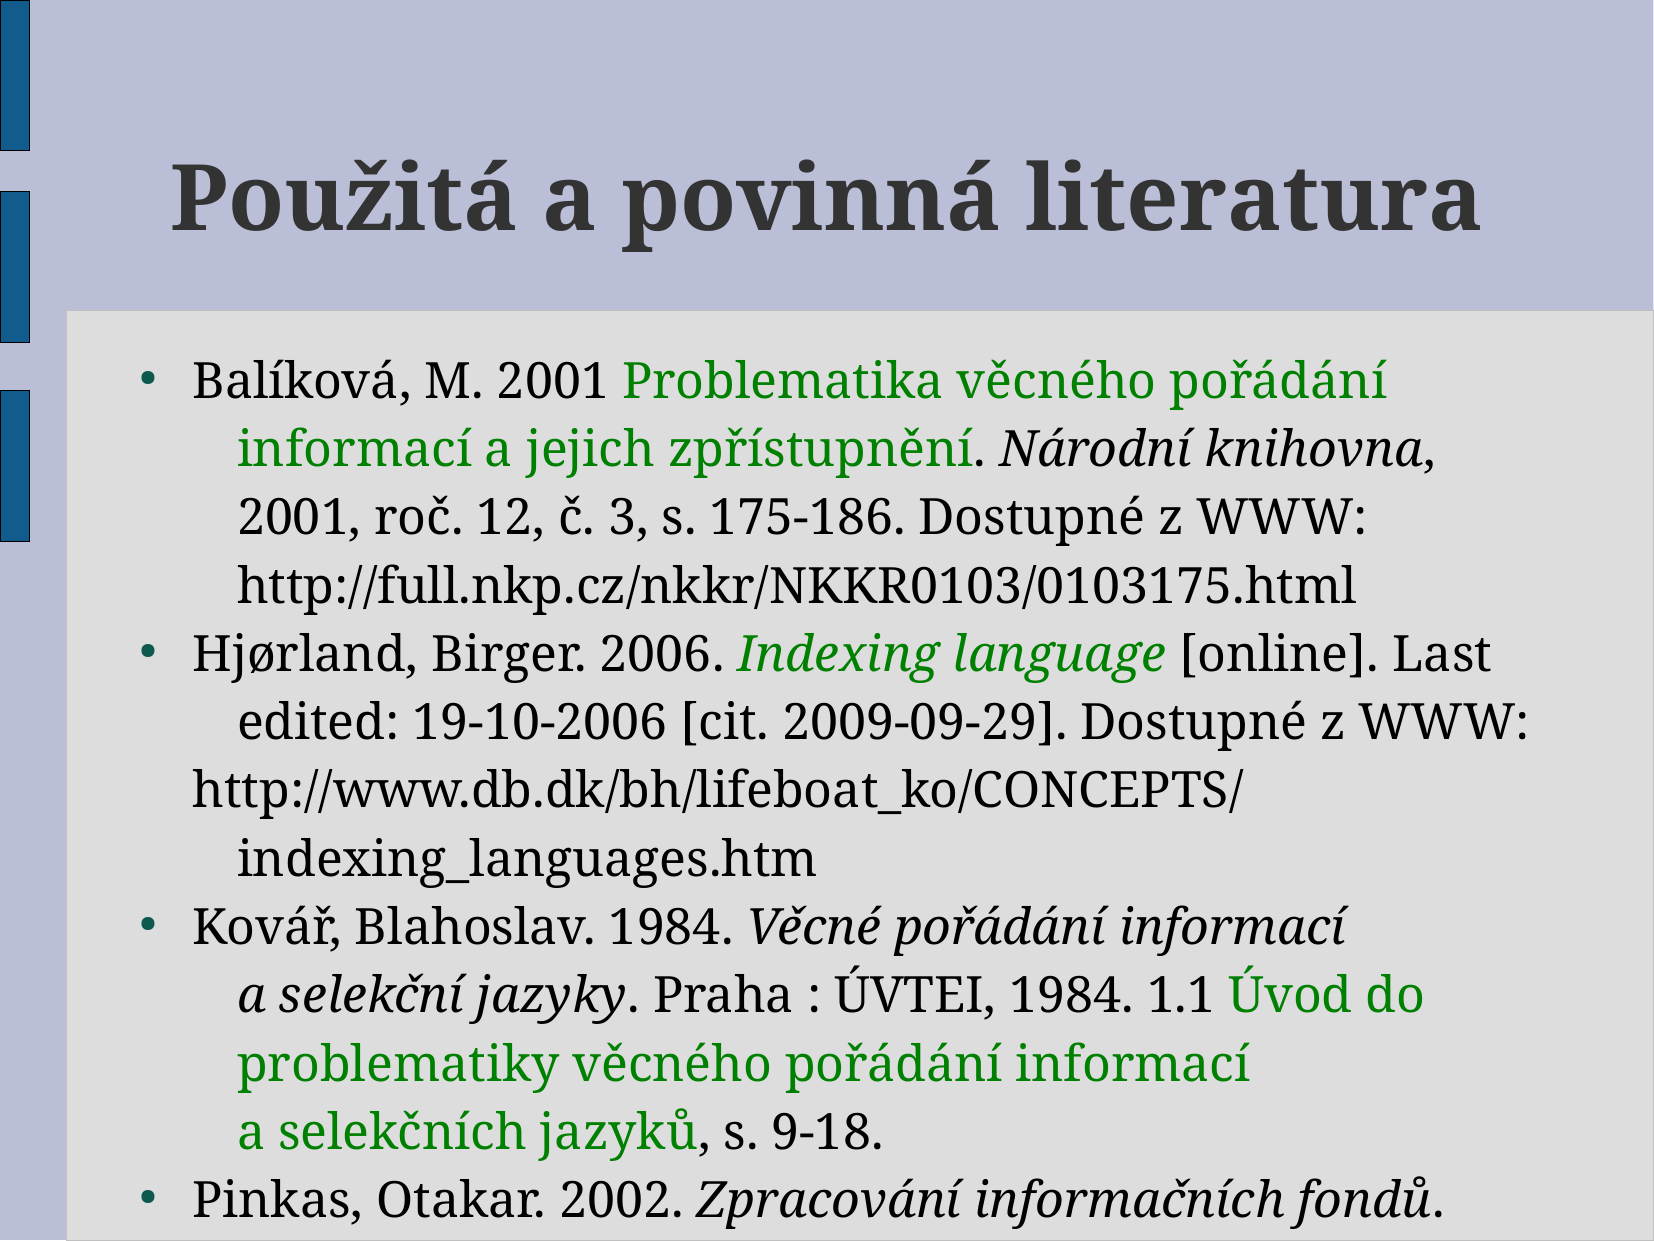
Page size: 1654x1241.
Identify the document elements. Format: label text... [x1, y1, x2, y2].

title Použitá a povinná literatura [121, 98, 1534, 291]
list Balíková, M. 2001 Problematika věcného pořádání informací a jejich zpřístupnění. Národní knihovna, 2001, roč. 12, č. 3, s. 175-186. Dostupné z WWW: http://full.nkp.cz/nkkr/NKKR0103/0103175.html Hjørland, Birger. 2006. Indexing language [online]. Last edited: 19-10-2006 [cit. 2009-09-29]. Dostupné z WWW: http://www.db.dk/bh/lifeboat_ko/CONCEPTS/indexing_languages.htm Kovář, Blahoslav. 1984. Věcné pořádání informací a selekční jazyky. Praha : ÚVTEI, 1984. 1.1 Úvod do problematiky věcného pořádání informací a selekčních jazyků, s. 9-18. Pinkas, Otakar. 2002. Zpracování informačních fondů. Vyd. 1.V Praze : Vysoká škola ekonomická, 2002. Kap. 7 Selekční jazyky, s. 89-114. [121, 344, 1534, 1241]
